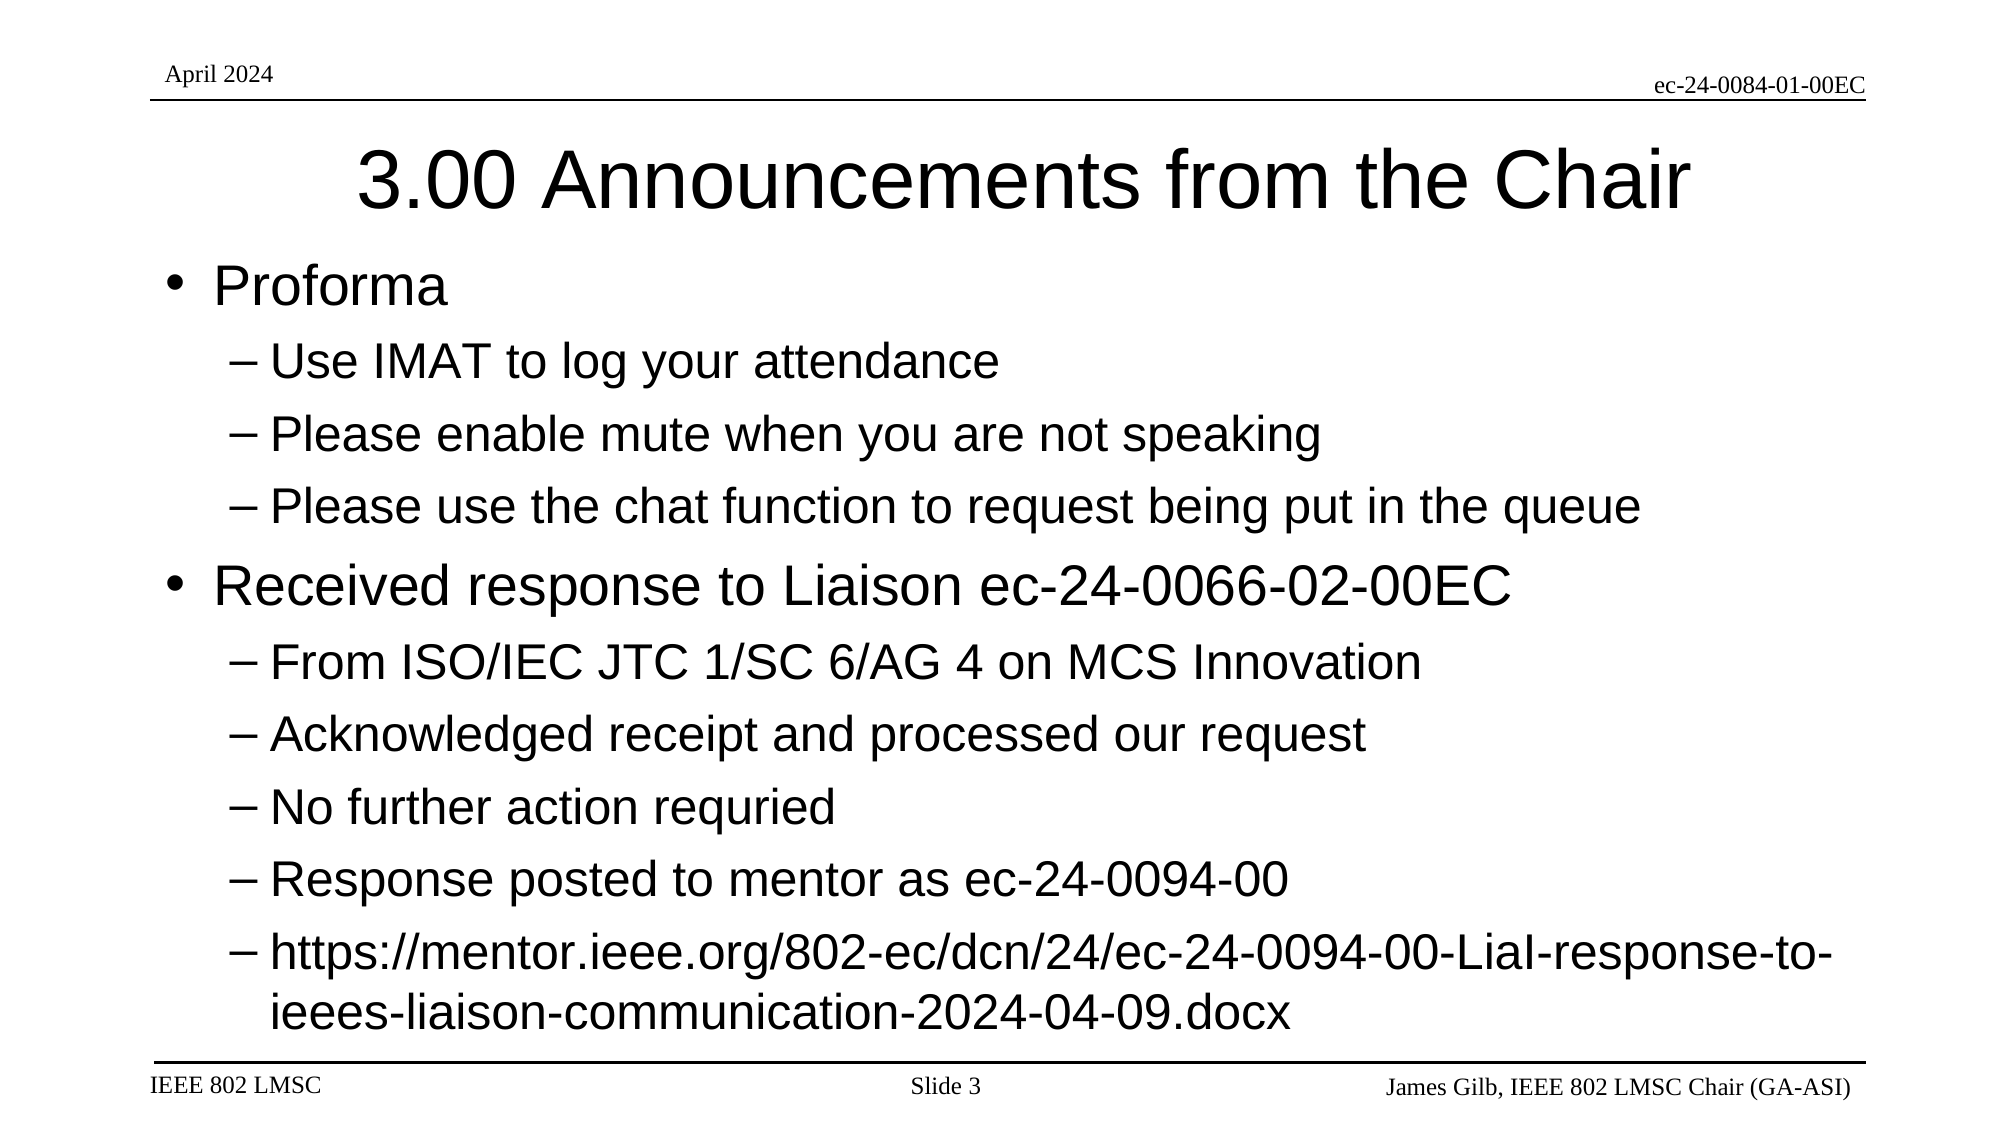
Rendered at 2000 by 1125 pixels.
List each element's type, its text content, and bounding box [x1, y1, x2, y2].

list Proforma Use IMAT to log your attendance Please enable mute when you are not speaking Please use the chat function to request being put in the queue Received response to Liaison ec-24-0066-02-00EC From ISO/IEC JTC 1/SC 6/AG 4 on MCS Innovation Acknowledged receipt and processed our request No further action requried Response posted to mentor as ec-24-0094-00 https://mentor.ieee.org/802-ec/dcn/24/ec-24-0094-00-LiaI-response-to-ieees-liaison-communication-2024-04-09.docx [150, 239, 1900, 1051]
title 3.00 Announcements from the Chair [149, 112, 1900, 238]
